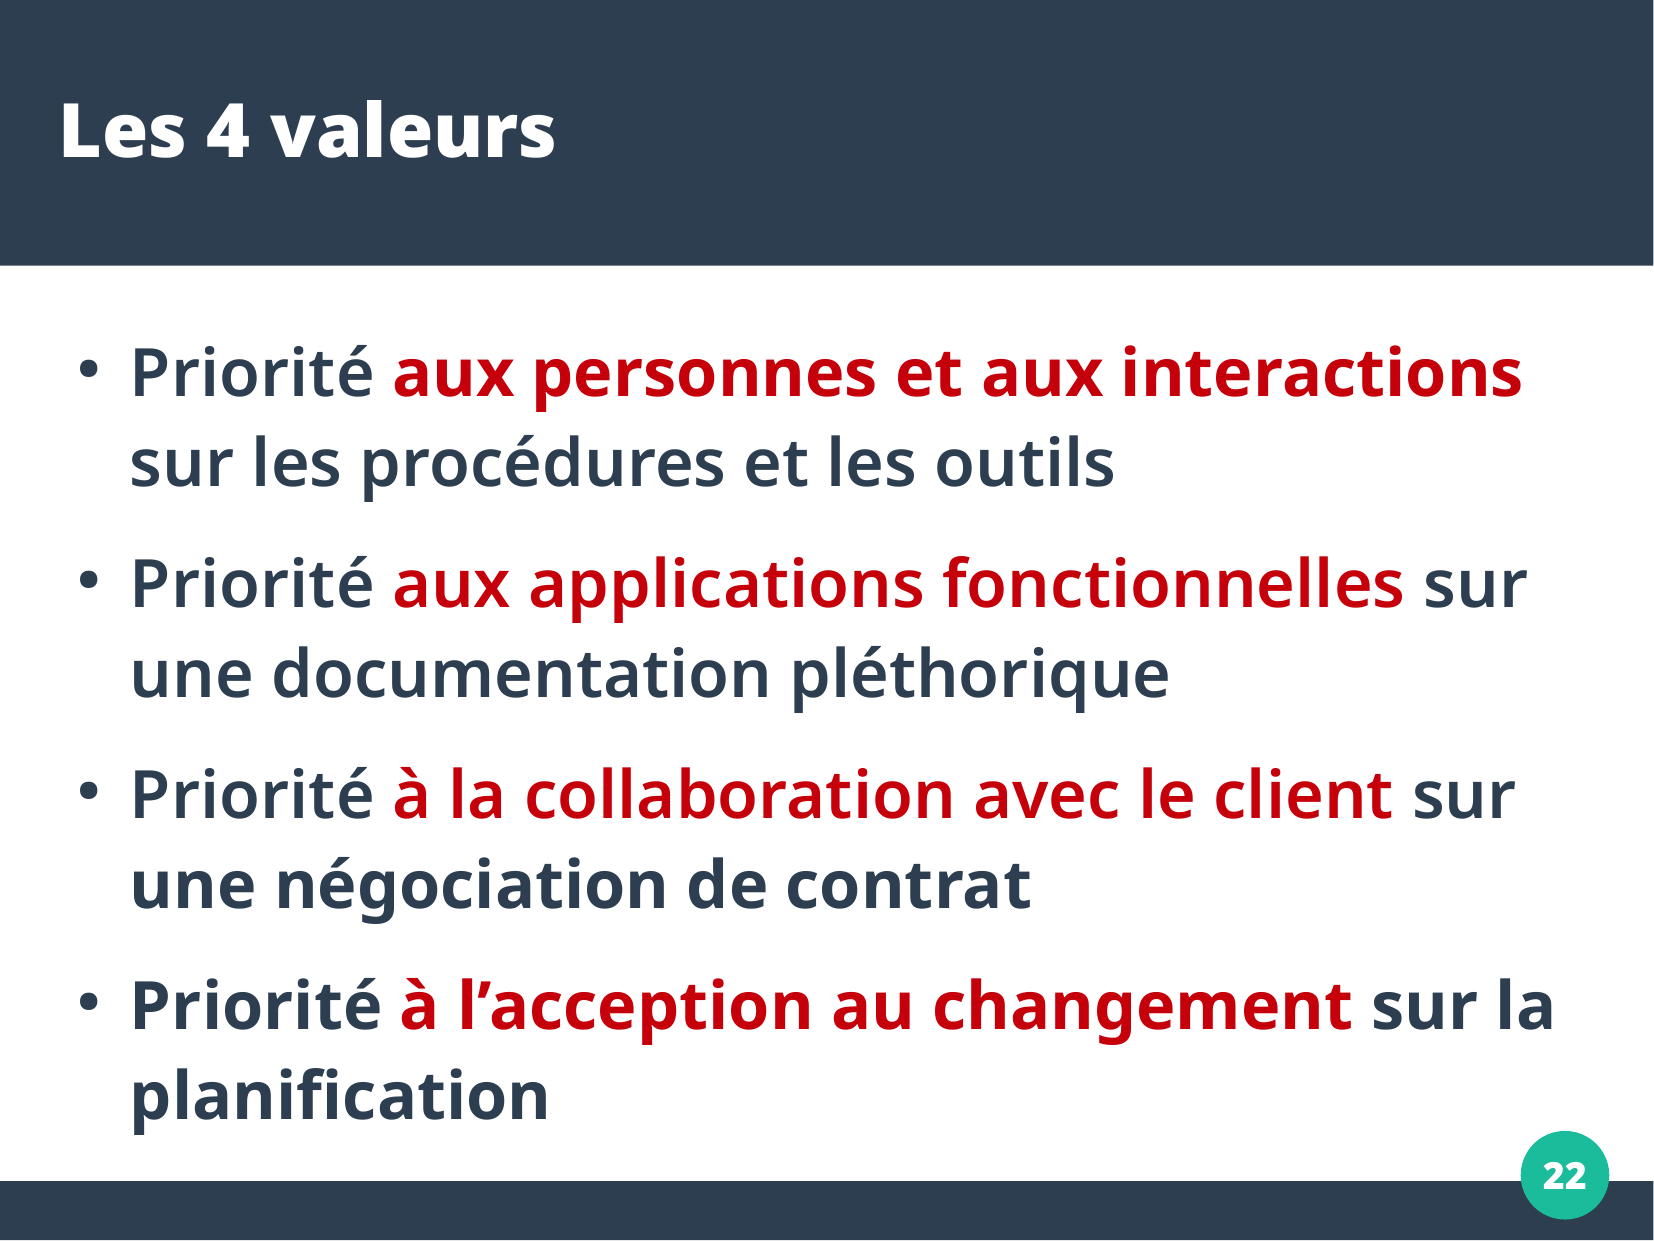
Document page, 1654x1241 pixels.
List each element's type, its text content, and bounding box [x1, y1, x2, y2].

title Les 4 valeurs [59, 49, 1595, 207]
list Priorité aux personnes et aux interactions sur les procédures et les outils Priorité aux applications fonctionnelles sur une documentation pléthorique Priorité à la collaboration avec le client sur une négociation de contrat Priorité à l’acception au changement sur la planification [59, 324, 1595, 1152]
